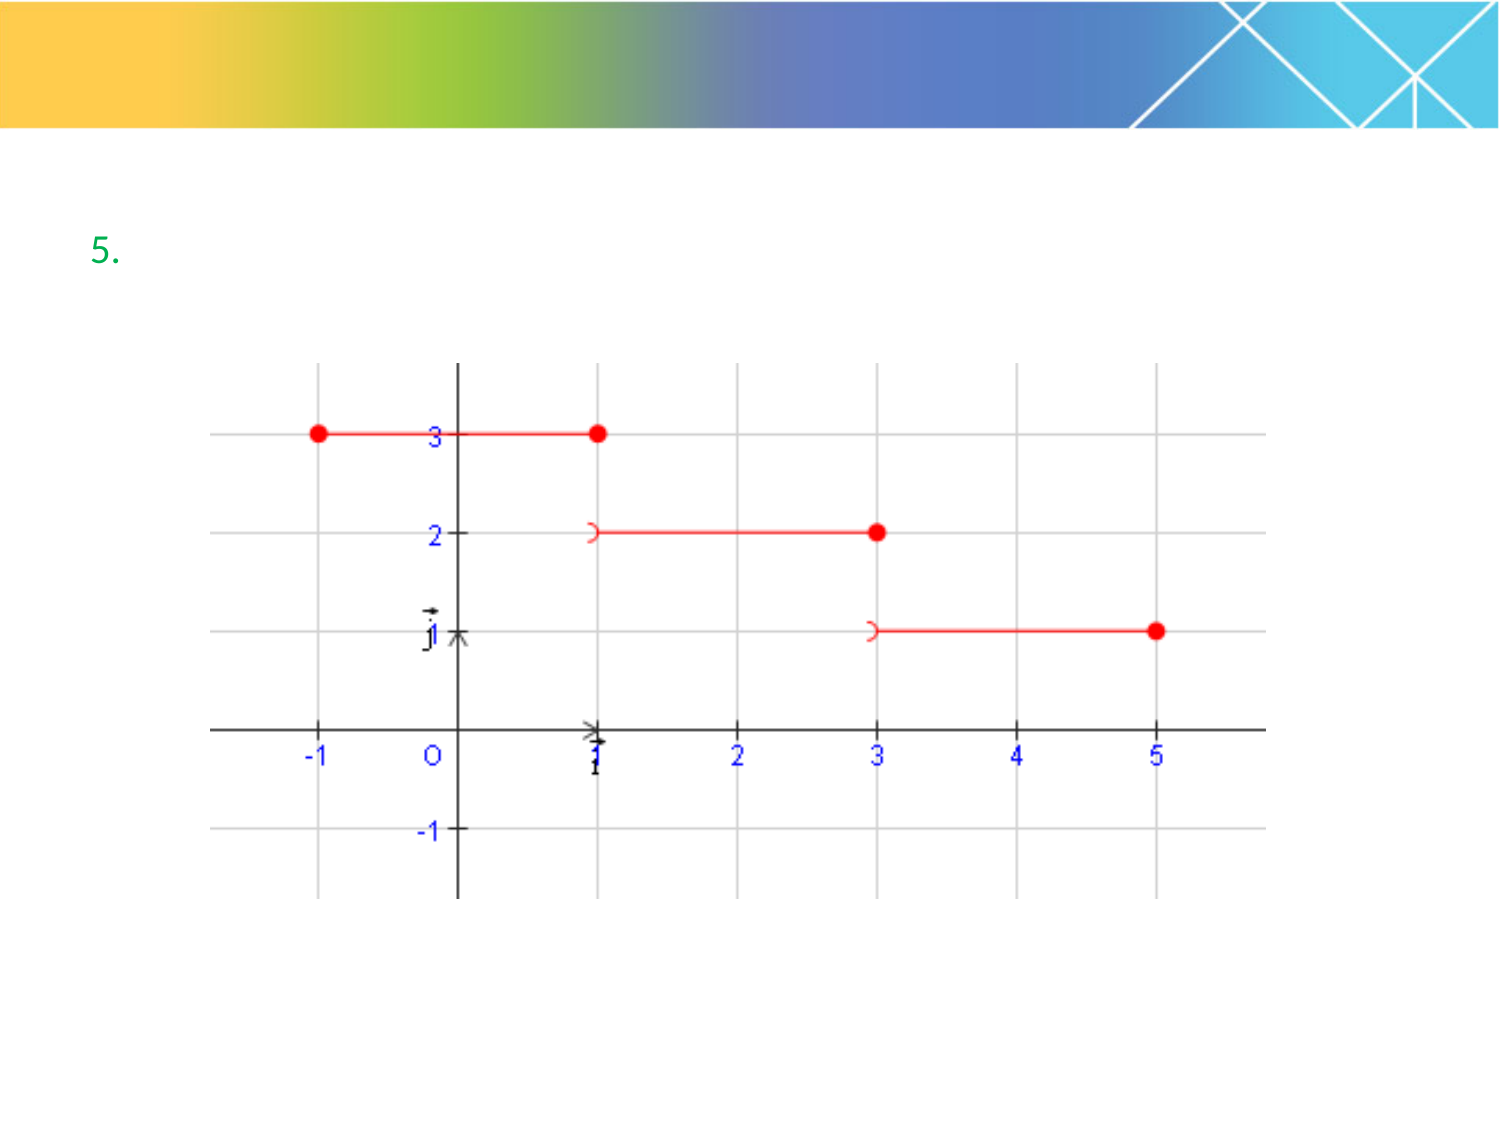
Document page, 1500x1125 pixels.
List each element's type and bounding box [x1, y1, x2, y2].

picture [210, 363, 1266, 899]
title [75, 164, 1425, 305]
picture [0, 0, 1500, 130]
